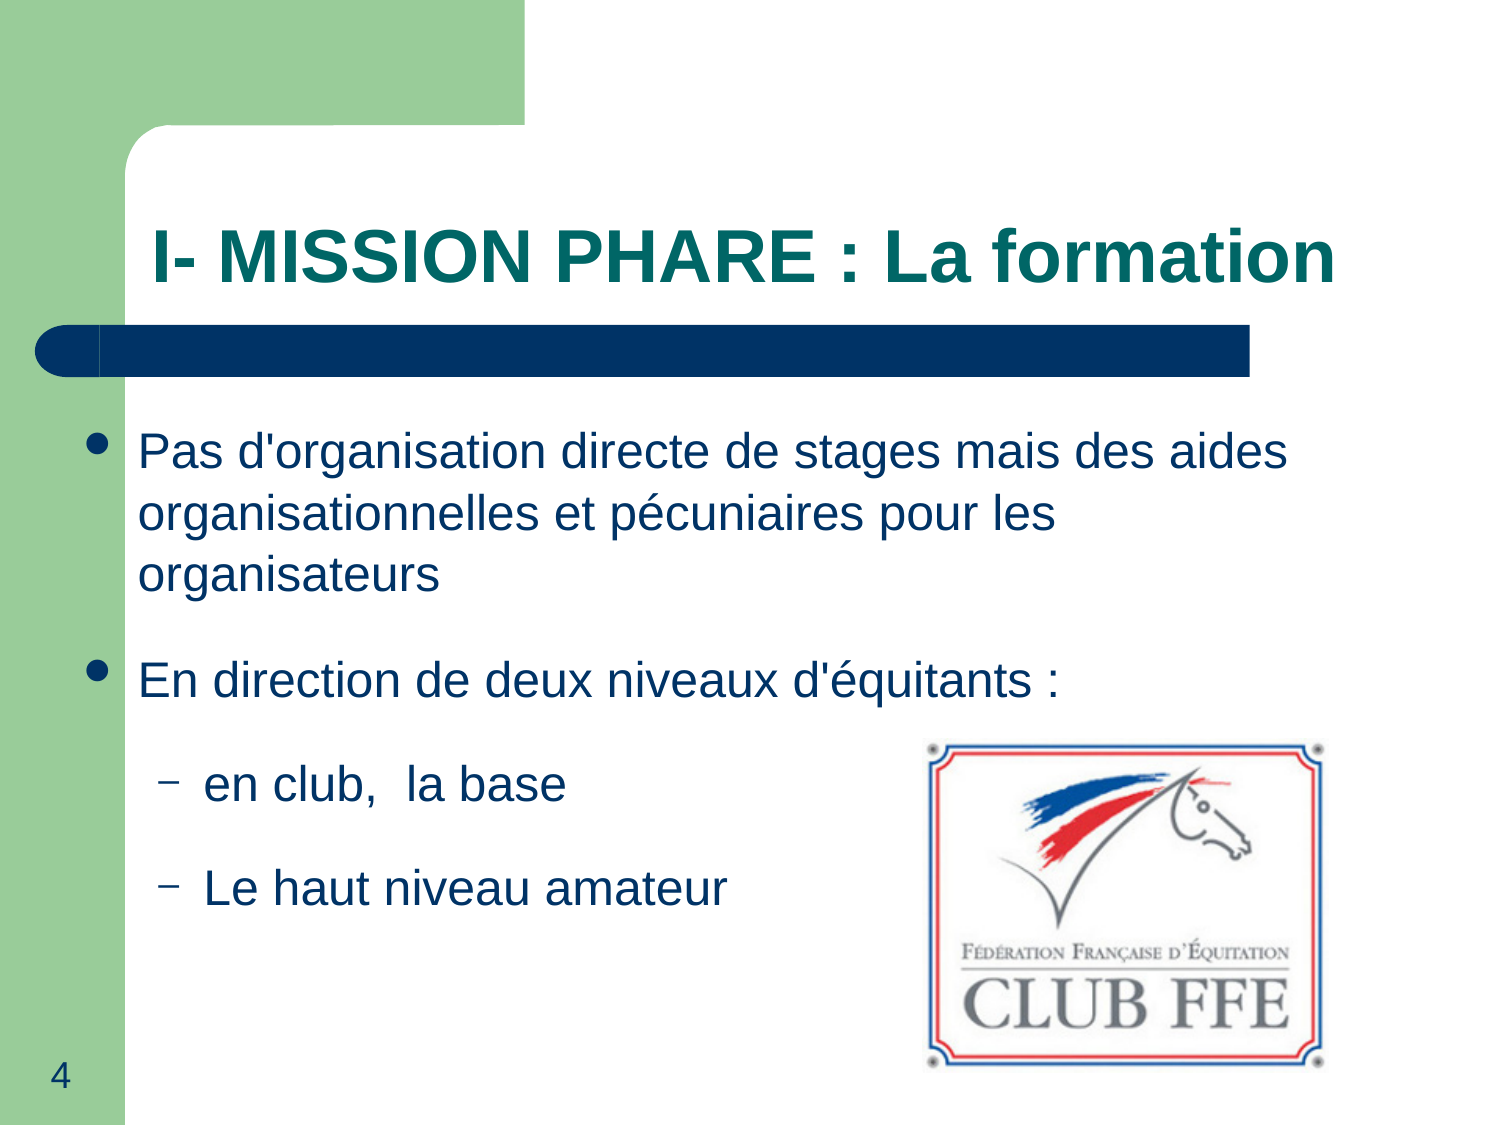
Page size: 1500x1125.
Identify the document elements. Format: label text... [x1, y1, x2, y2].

list Pas d'organisation directe de stages mais des aides organisationnelles et pécuniaires pour les organisateurs En direction de deux niveaux d'équitants : en club, la base Le haut niveau amateur [68, 408, 1329, 1125]
title I- MISSION PHARE : La formation [136, 107, 1412, 300]
picture [922, 738, 1329, 1073]
